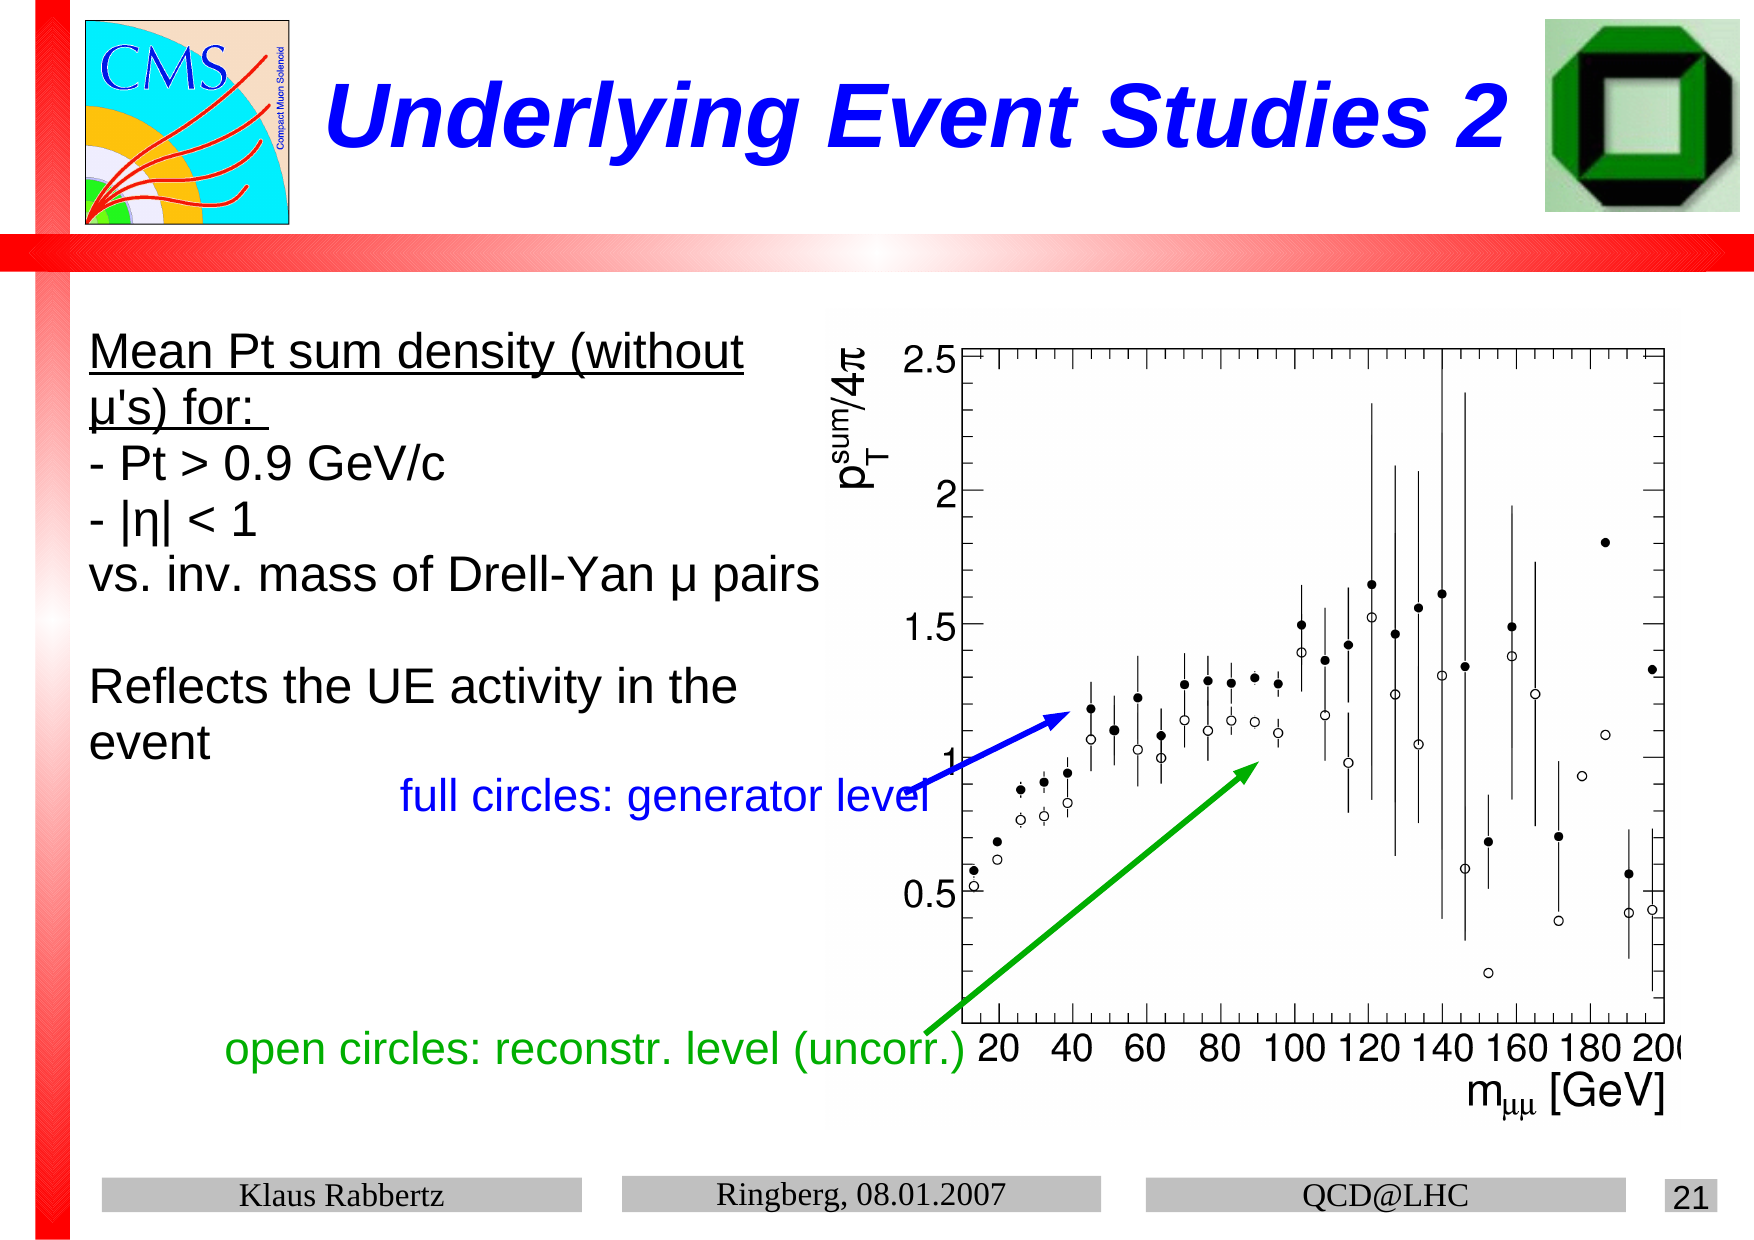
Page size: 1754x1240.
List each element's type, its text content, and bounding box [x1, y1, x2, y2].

picture [84, 19, 290, 225]
text_box open circles: reconstr. level (uncorr.) [224, 1022, 967, 1075]
title Underlying Event Studies 2 [317, 11, 1517, 219]
picture [825, 308, 1681, 1130]
picture [1545, 19, 1740, 212]
text_box Mean Pt sum density (without μ's) for: - Pt > 0.9 GeV/c - |η| < 1 vs. inv. mass of Drell-Yan μ pairs Reflects the UE activity in the event [88, 323, 828, 770]
text_box full circles: generator level [399, 770, 931, 822]
